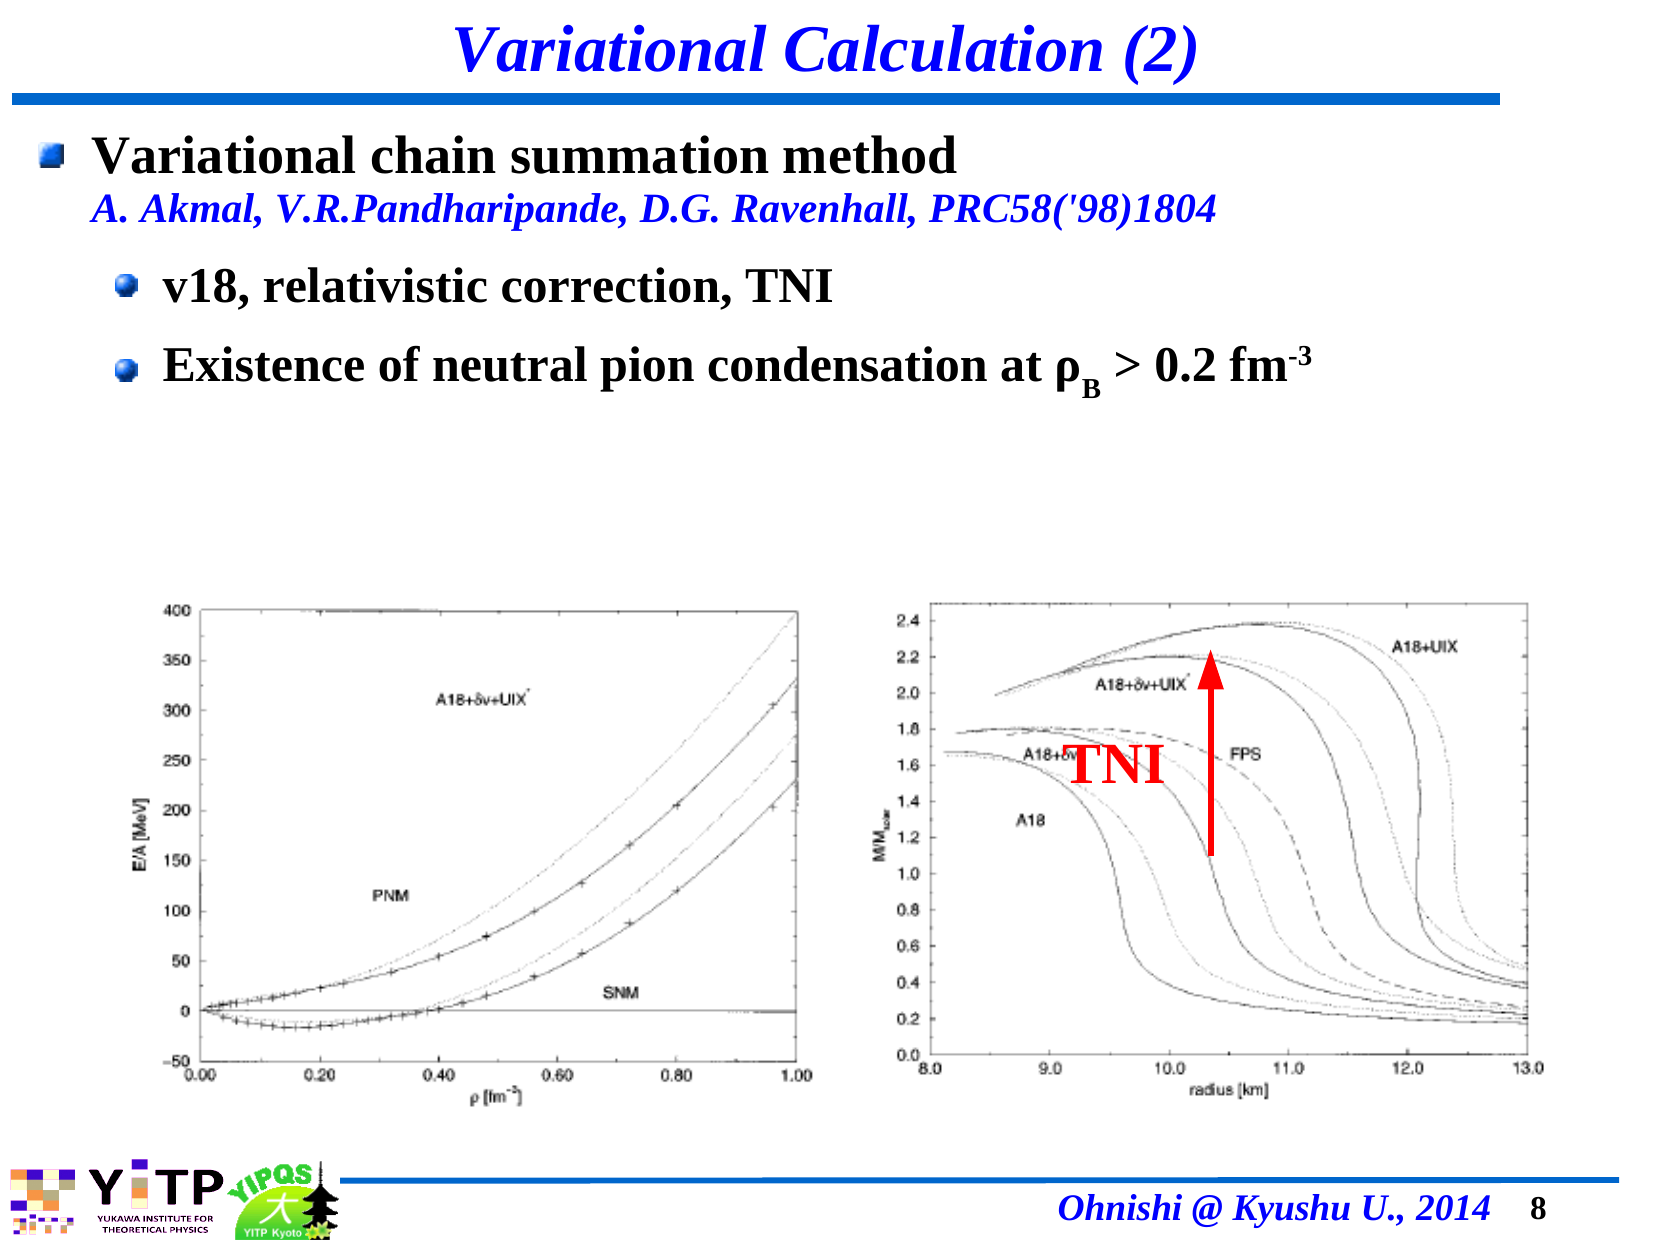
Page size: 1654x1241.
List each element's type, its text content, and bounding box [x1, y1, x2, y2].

list Variational chain summation method A. Akmal, V.R.Pandharipande, D.G. Ravenhall, PRC58('98)1804 v18, relativistic correction, TNI Existence of neutral pion condensation at ρB > 0.2 fm-3 [20, 124, 1621, 1137]
title Variational Calculation (2) [0, 0, 1654, 99]
picture [850, 588, 1565, 1109]
picture [108, 590, 824, 1123]
picture [0, 1154, 340, 1241]
text_box TNI [1062, 731, 1167, 798]
